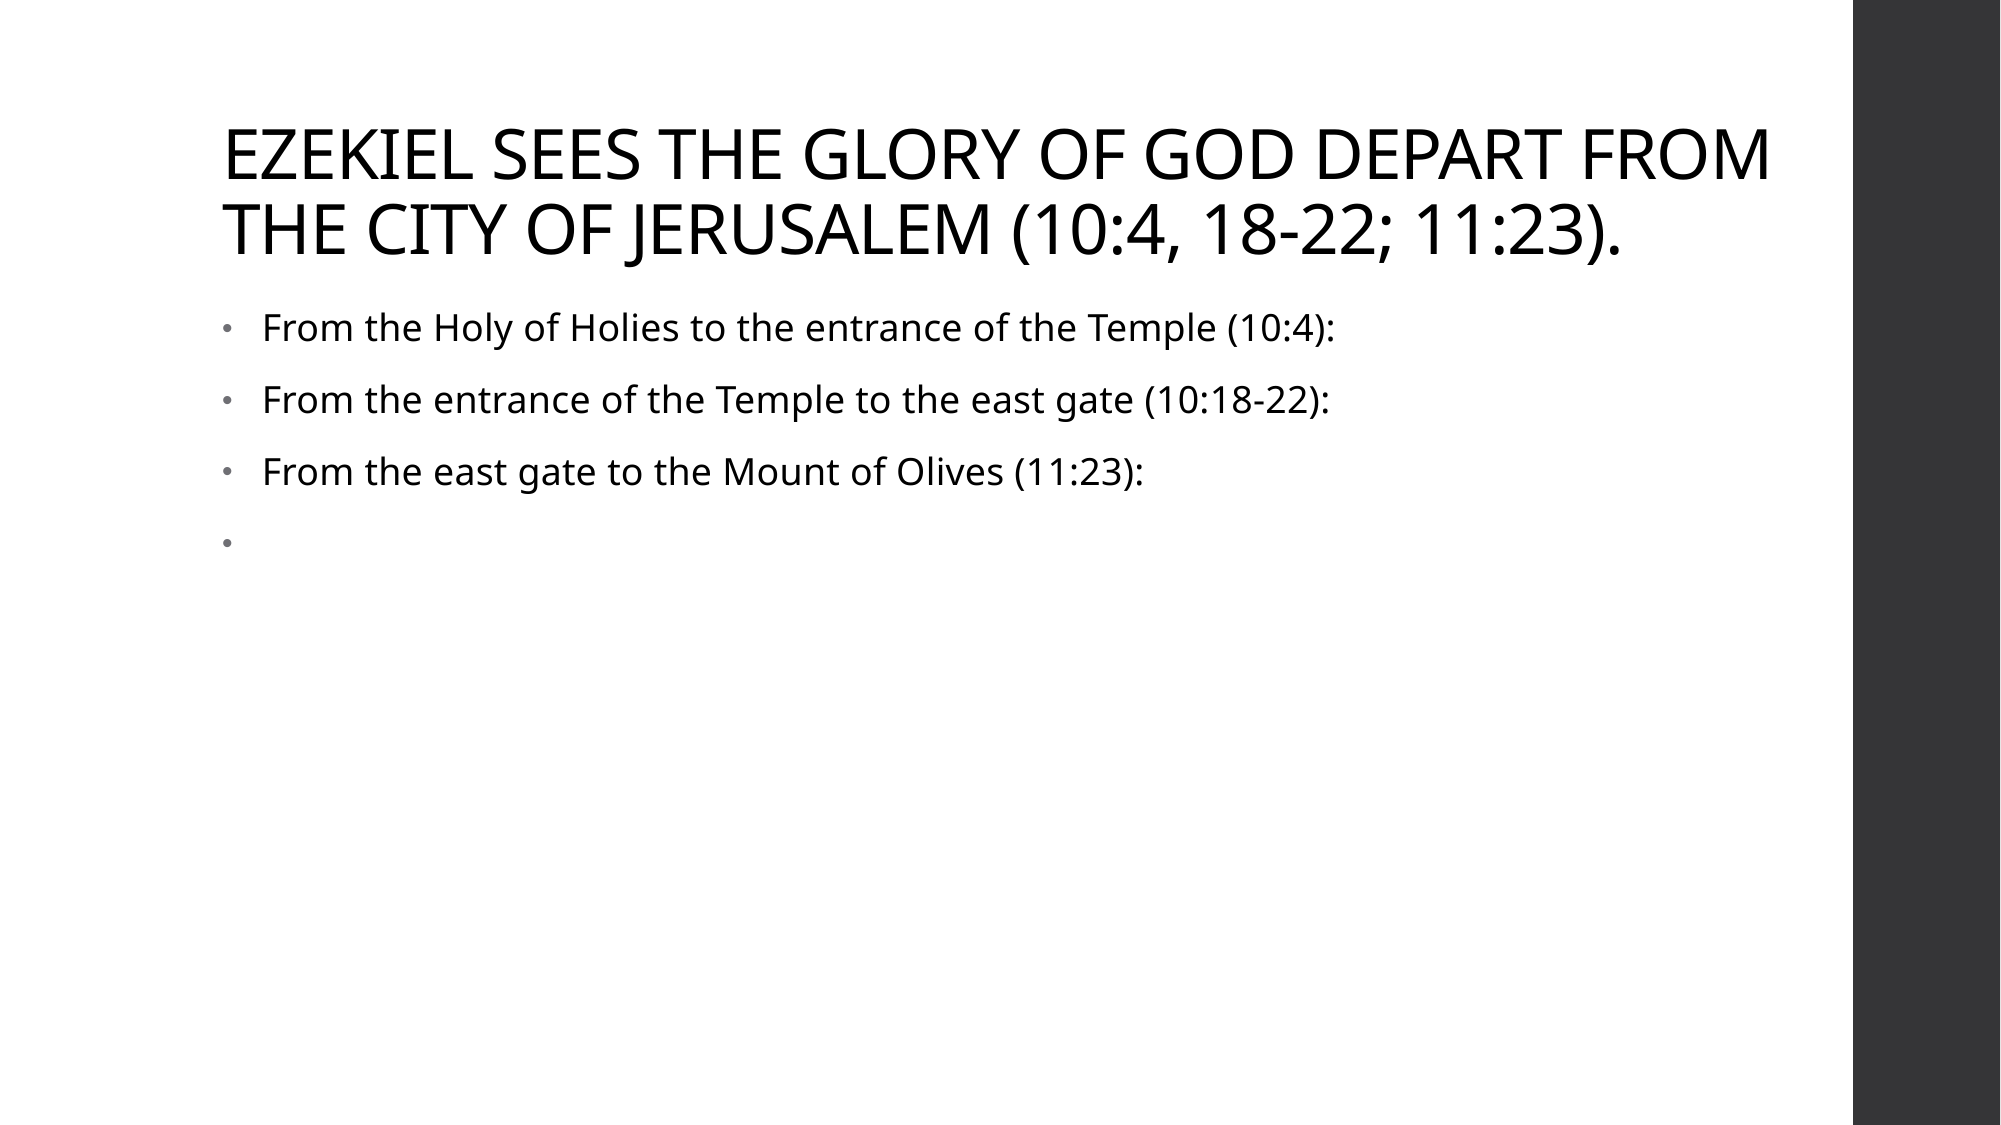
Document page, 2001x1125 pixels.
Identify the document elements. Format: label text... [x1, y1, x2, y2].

list From the Holy of Holies to the entrance of the Temple (10:4): From the entrance of the Temple to the east gate (10:18-22): From the east gate to the Mount of Olives (11:23): [206, 299, 1617, 1014]
title EZEKIEL SEES THE GLORY OF GOD DEPART FROM THE CITY OF JERUSALEM (10:4, 18-22; 11:23). [206, 60, 1797, 278]
